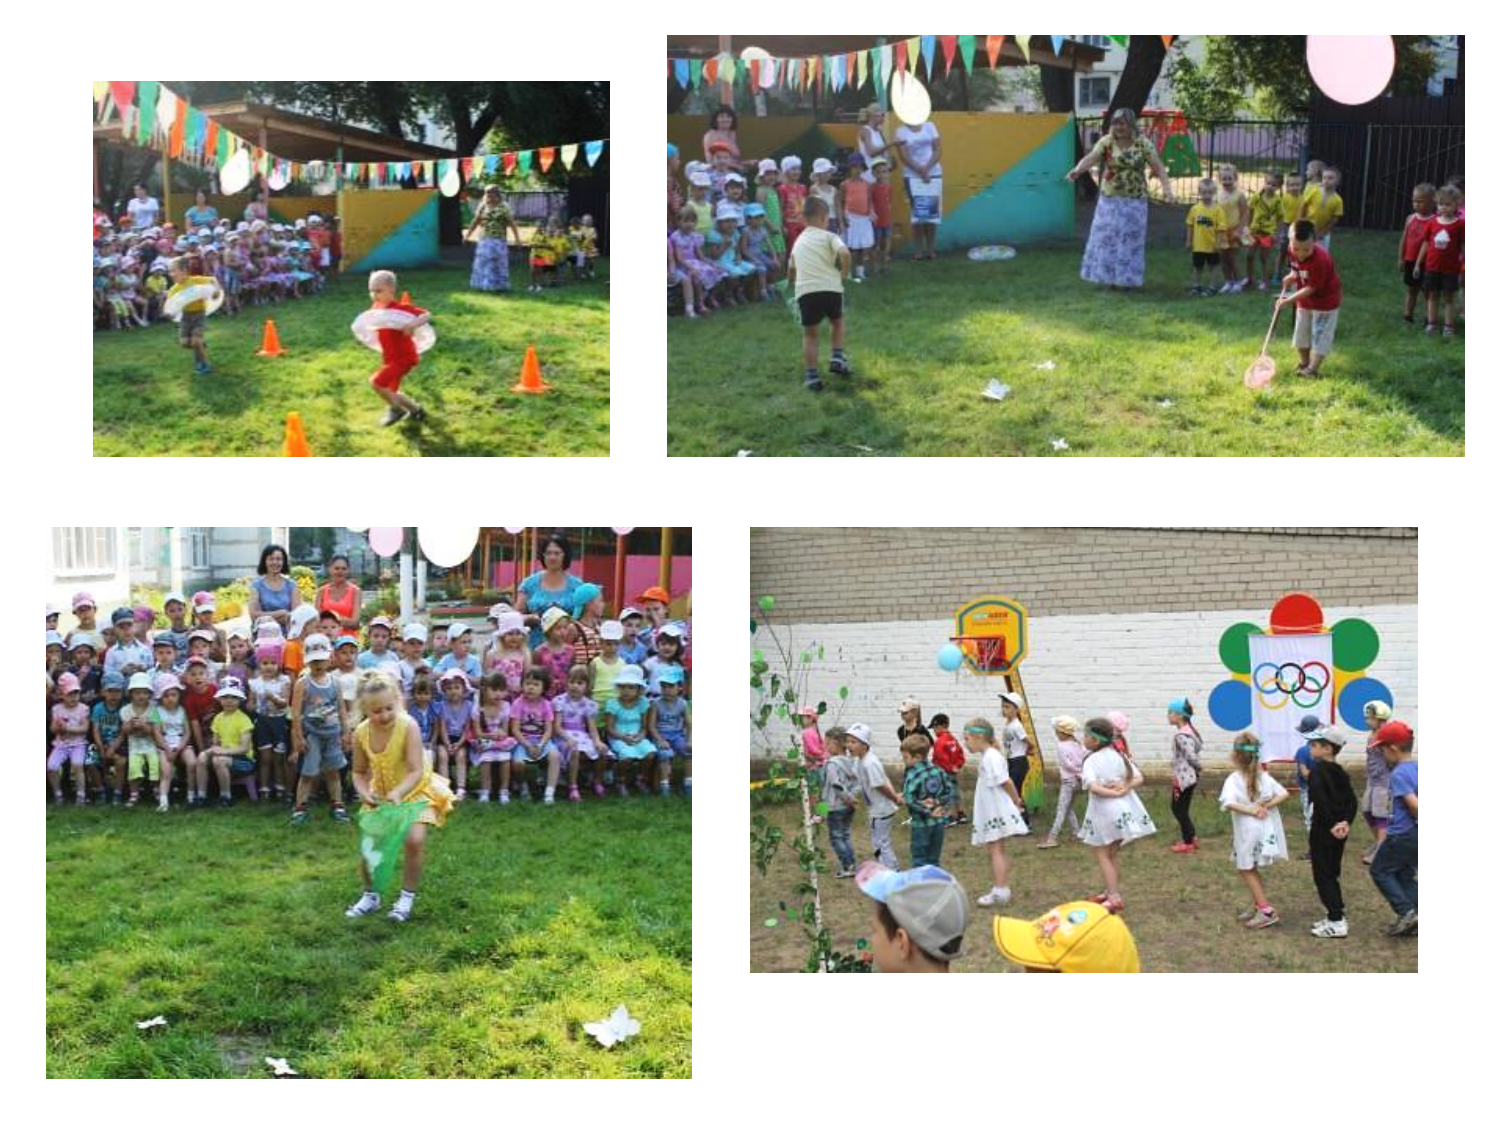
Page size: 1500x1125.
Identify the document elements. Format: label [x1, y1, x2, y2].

picture [667, 35, 1465, 458]
picture [93, 82, 610, 458]
picture [750, 527, 1418, 973]
picture [46, 527, 692, 1079]
